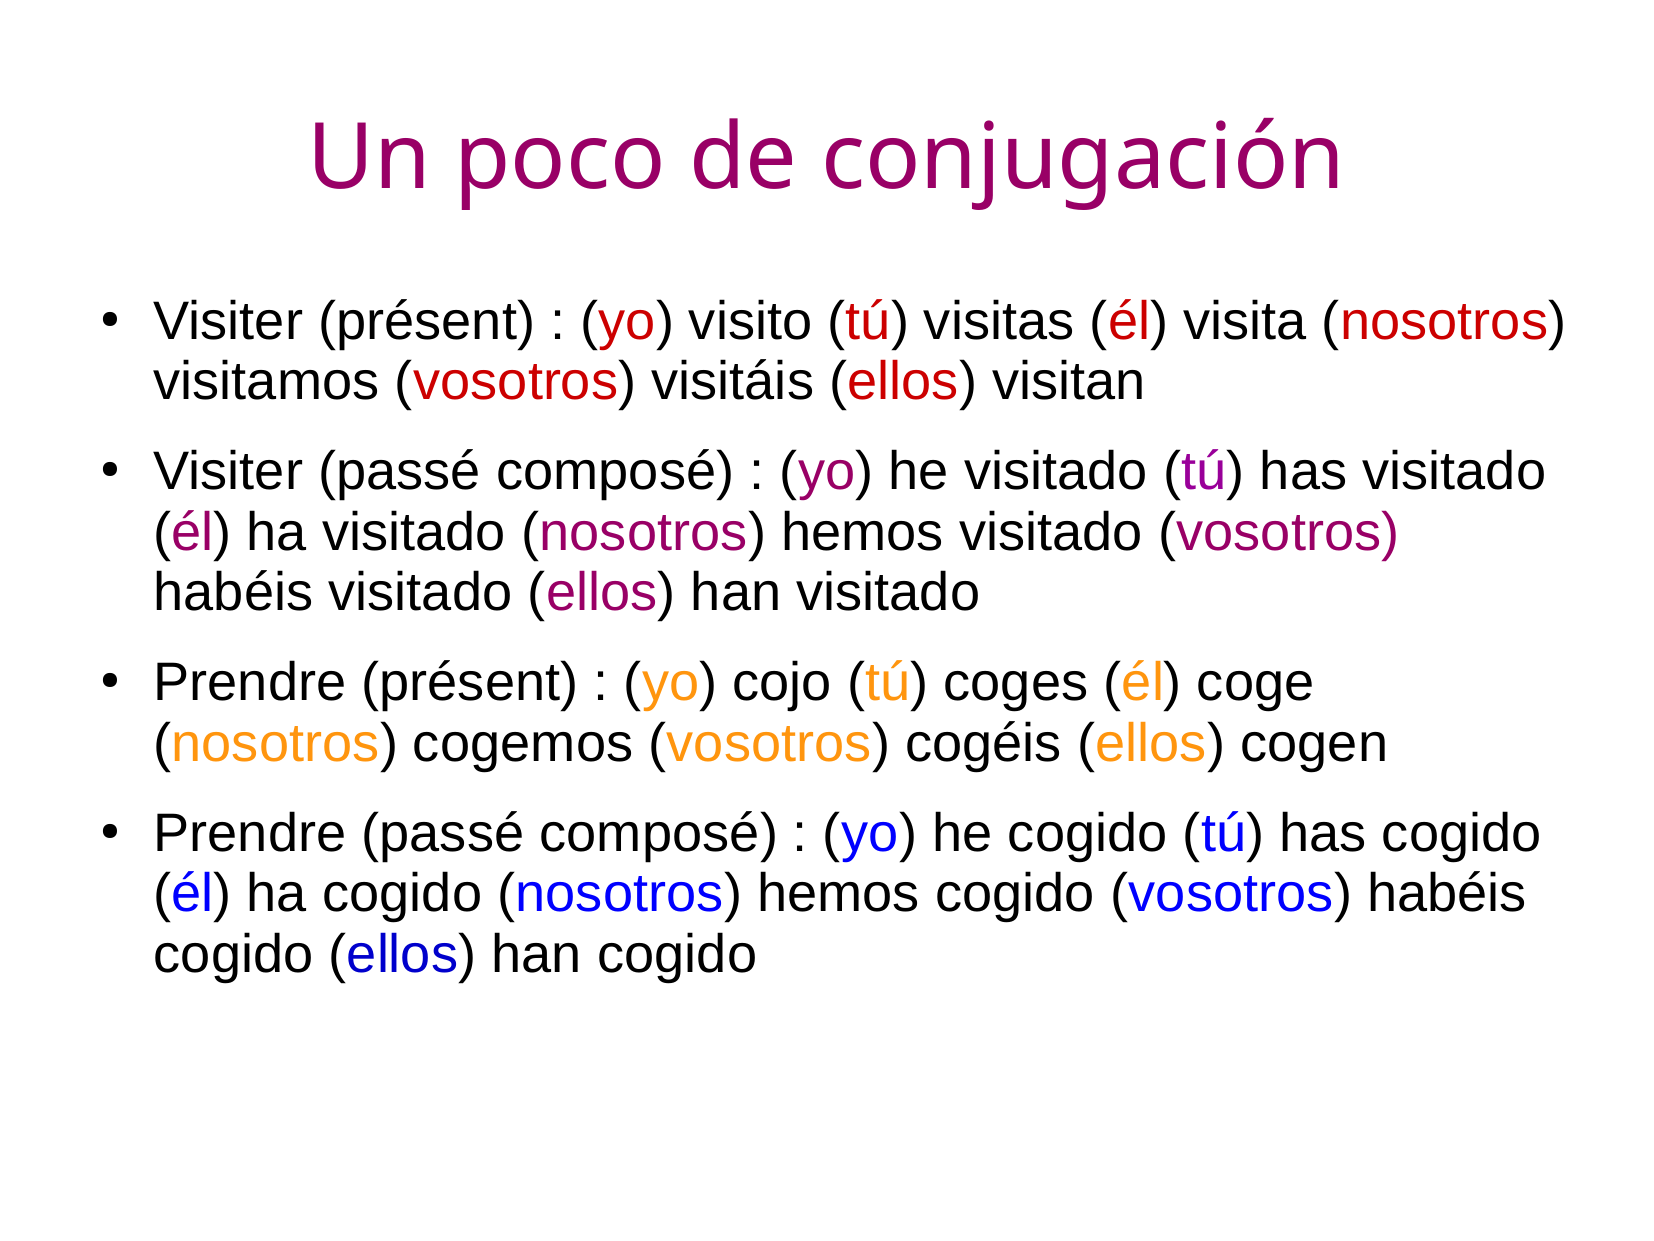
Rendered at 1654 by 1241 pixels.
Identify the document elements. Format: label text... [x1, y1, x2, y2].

title Un poco de conjugación [82, 49, 1571, 257]
list Visiter (présent) : (yo) visito (tú) visitas (él) visita (nosotros) visitamos (vosotros) visitáis (ellos) visitan Visiter (passé composé) : (yo) he visitado (tú) has visitado (él) ha visitado (nosotros) hemos visitado (vosotros) habéis visitado (ellos) han visitado Prendre (présent) : (yo) cojo (tú) coges (él) coge (nosotros) cogemos (vosotros) cogéis (ellos) cogen Prendre (passé composé) : (yo) he cogido (tú) has cogido (él) ha cogido (nosotros) hemos cogido (vosotros) habéis cogido (ellos) han cogido [82, 290, 1571, 1109]
